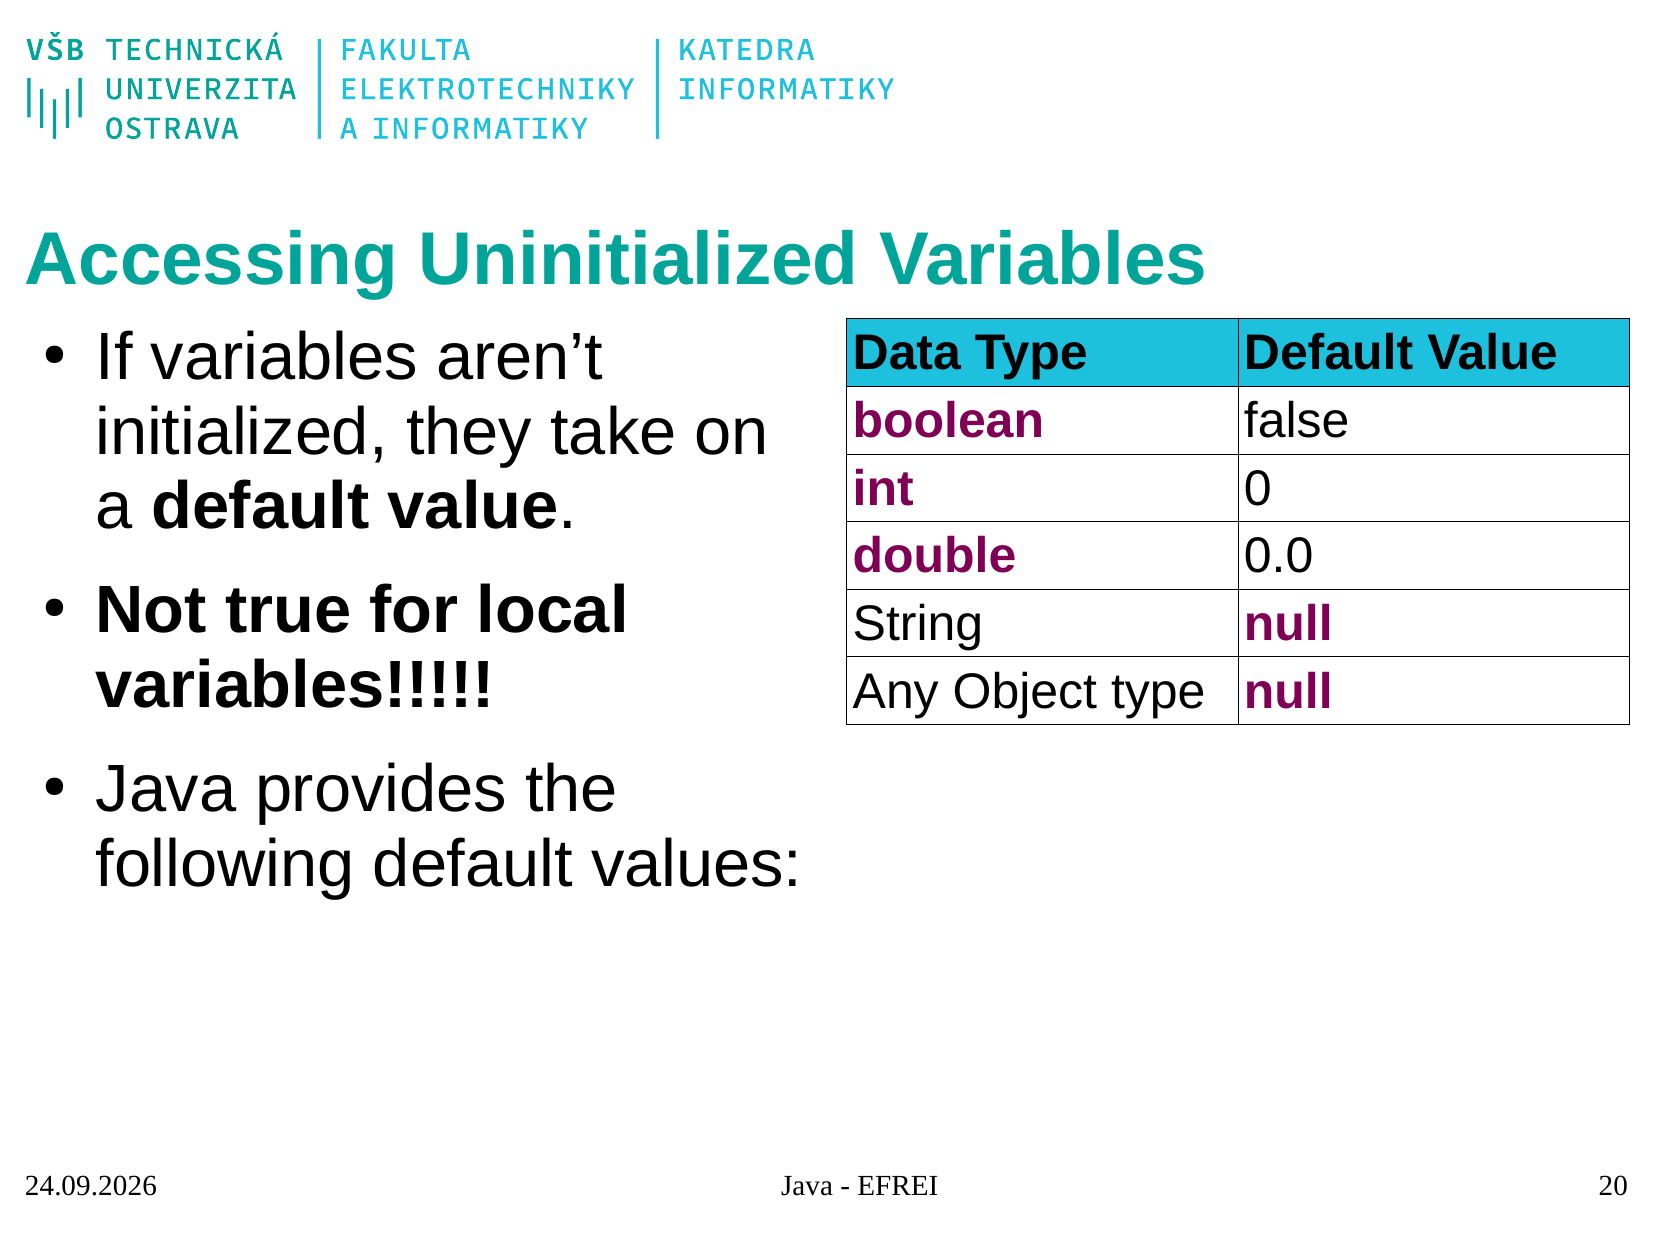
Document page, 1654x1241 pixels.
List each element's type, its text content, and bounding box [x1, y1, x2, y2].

table_cell 0.0 [1239, 522, 1629, 589]
table_cell int [847, 455, 1238, 521]
table_cell String [847, 590, 1238, 656]
table_header Default Value [1239, 319, 1629, 386]
list If variables aren’t initialized, they take on a default value. Not true for local variables!!!!! Java provides the following default values: [24, 318, 808, 1146]
title Accessing Uninitialized Variables [24, 169, 1629, 300]
table_cell boolean [847, 387, 1238, 454]
table_cell null [1239, 590, 1629, 656]
table_header Data Type [847, 319, 1238, 386]
picture [26, 31, 894, 139]
table_cell double [847, 522, 1238, 589]
table_cell false [1239, 387, 1629, 454]
table_cell 0 [1239, 455, 1629, 521]
table_cell Any Object type [847, 657, 1238, 724]
table_cell null [1239, 657, 1629, 724]
